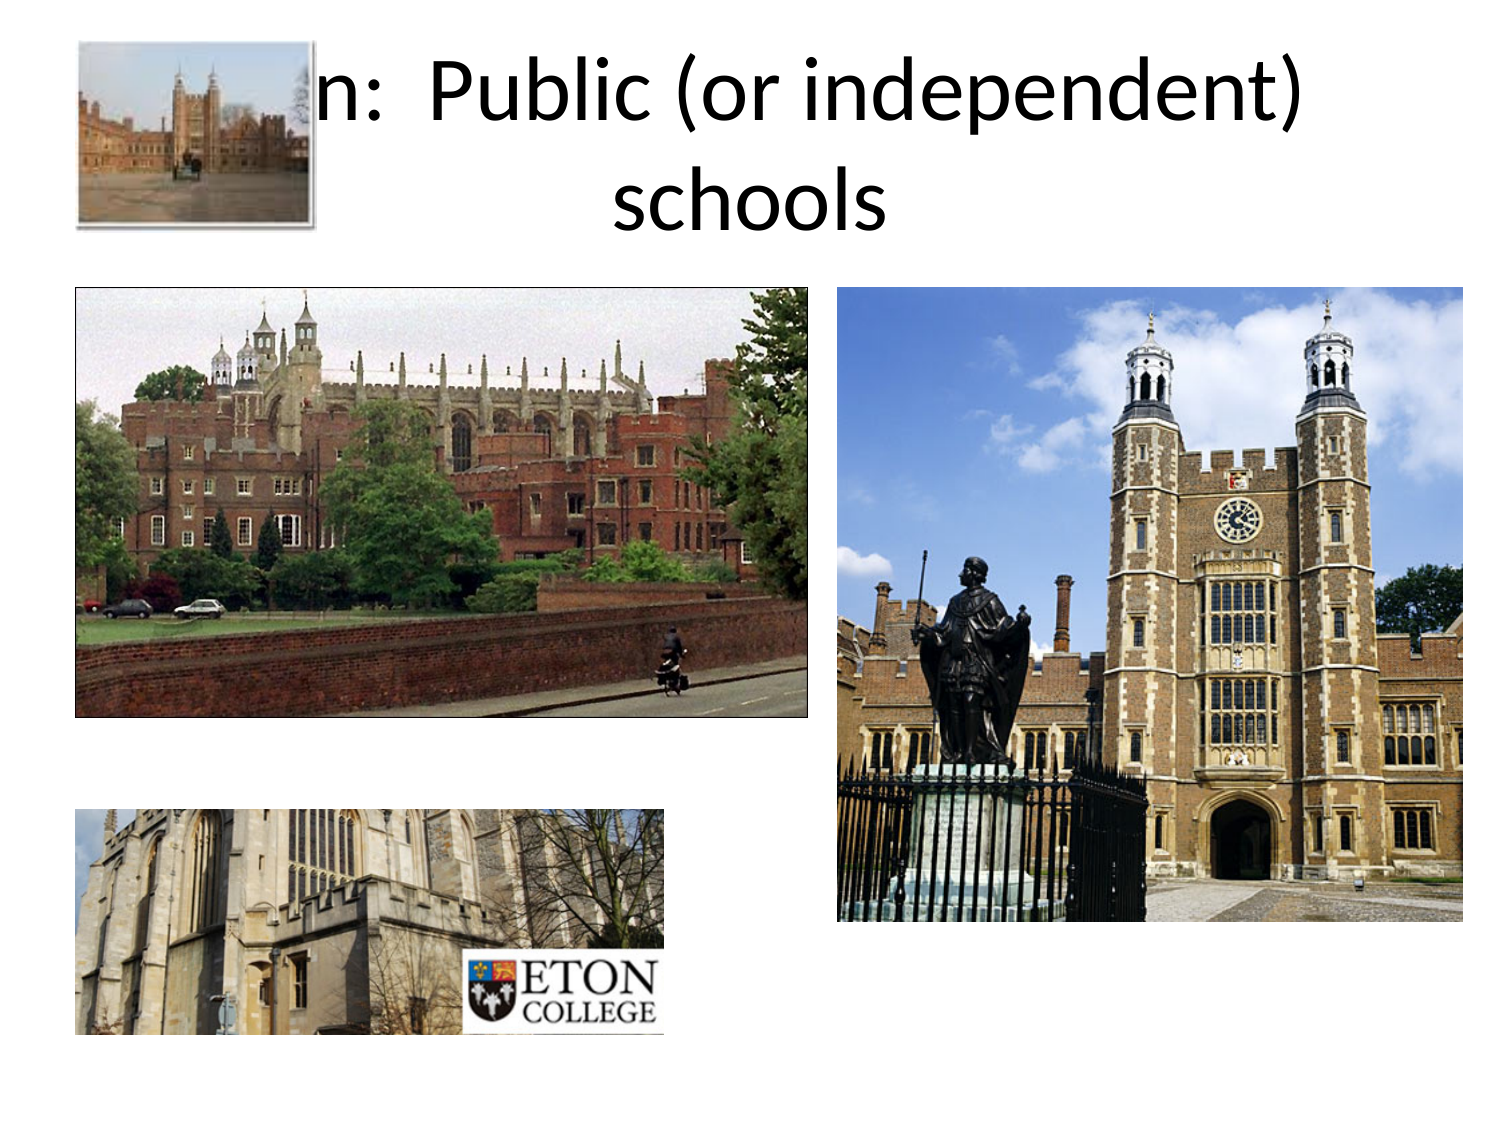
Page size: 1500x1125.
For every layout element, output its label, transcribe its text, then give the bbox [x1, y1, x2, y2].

picture [75, 40, 317, 233]
title Eton: Public (or independent) schools [317, 45, 1425, 233]
picture [837, 287, 1463, 922]
picture [75, 809, 664, 1035]
picture [75, 287, 808, 718]
